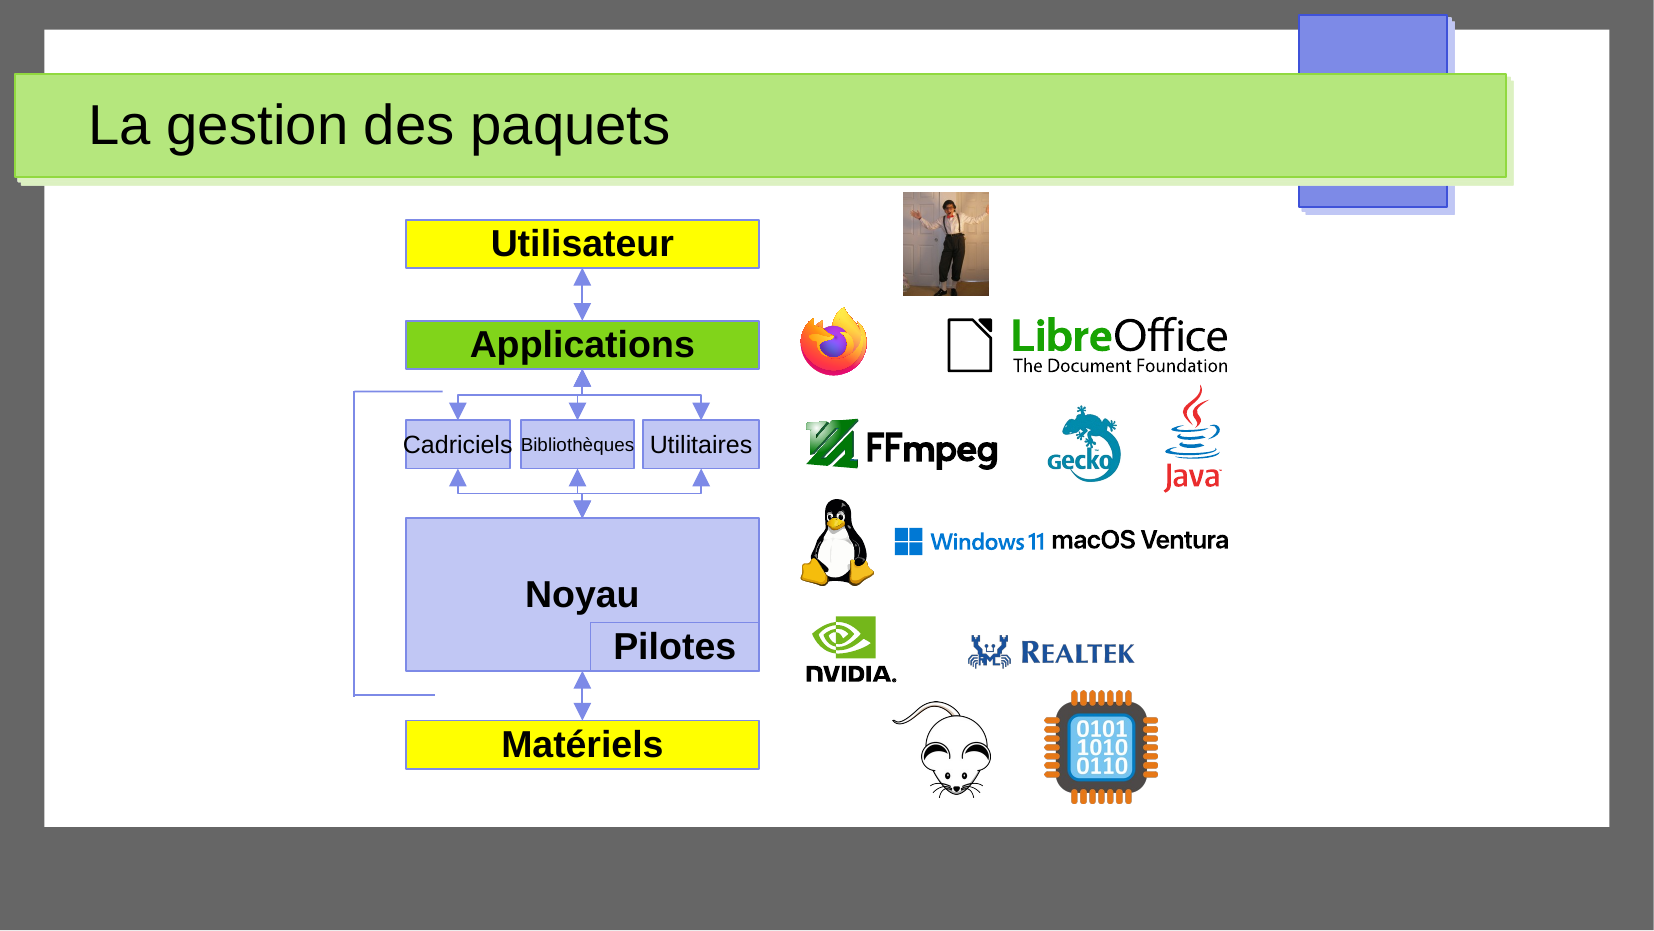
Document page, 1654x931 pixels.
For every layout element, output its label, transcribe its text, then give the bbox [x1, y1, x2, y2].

title La gestion des paquets [88, 73, 1506, 178]
picture [1044, 690, 1158, 804]
text_box Cadriciels [405, 420, 511, 469]
picture [1047, 404, 1122, 483]
text_box Matériels [405, 720, 759, 769]
picture [940, 309, 1235, 380]
picture [1163, 384, 1222, 493]
text_box Pilotes [590, 622, 759, 671]
picture [892, 701, 991, 798]
picture [800, 307, 867, 376]
text_box Noyau [405, 518, 759, 671]
picture [962, 629, 1140, 675]
picture [797, 608, 900, 691]
picture [903, 192, 989, 296]
picture [806, 418, 998, 470]
picture [800, 499, 875, 586]
text_box Bibliothèques [521, 420, 634, 469]
picture [894, 527, 1044, 556]
text_box Applications [405, 320, 759, 369]
text_box Utilisateur [405, 219, 759, 268]
picture [1052, 529, 1228, 549]
text_box Utilitaires [643, 420, 759, 469]
